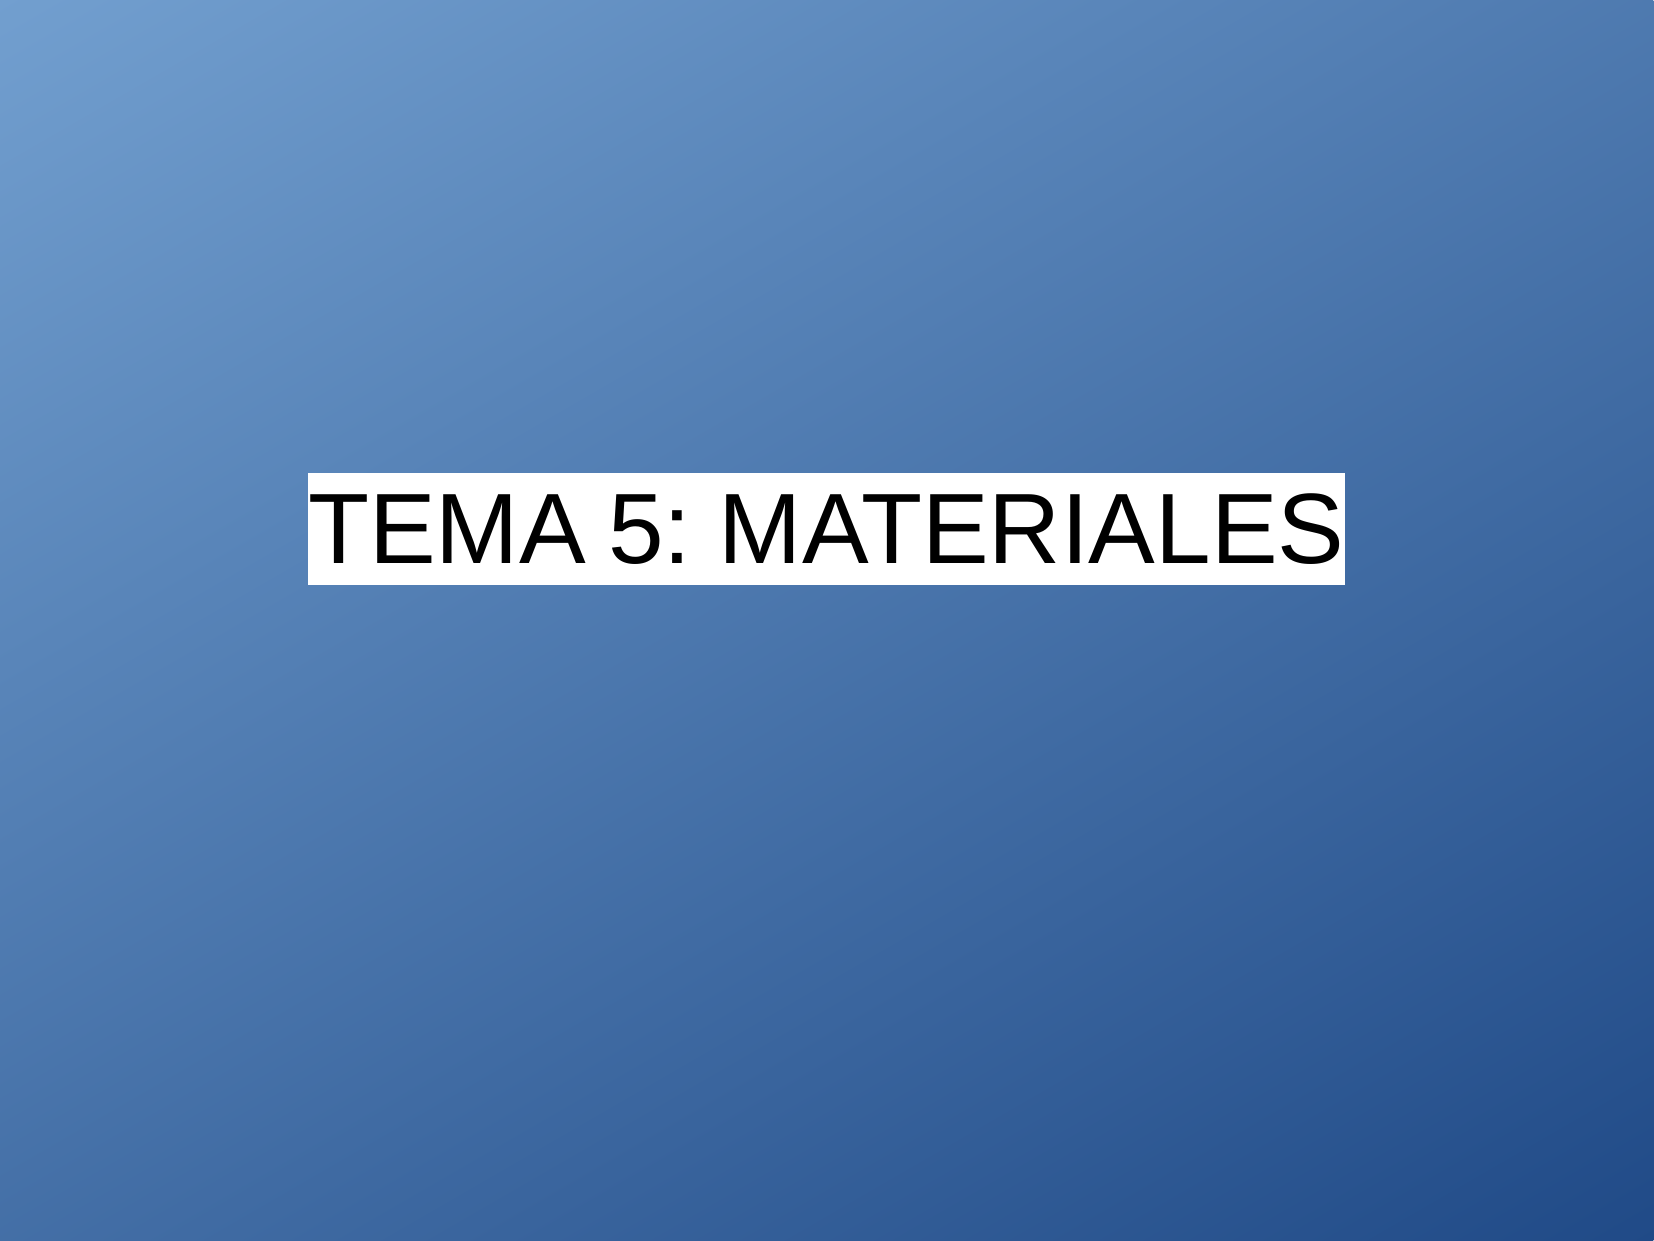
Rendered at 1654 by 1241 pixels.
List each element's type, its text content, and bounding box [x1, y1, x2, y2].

subtitle TEMA 5: MATERIALES [82, 49, 1571, 1010]
